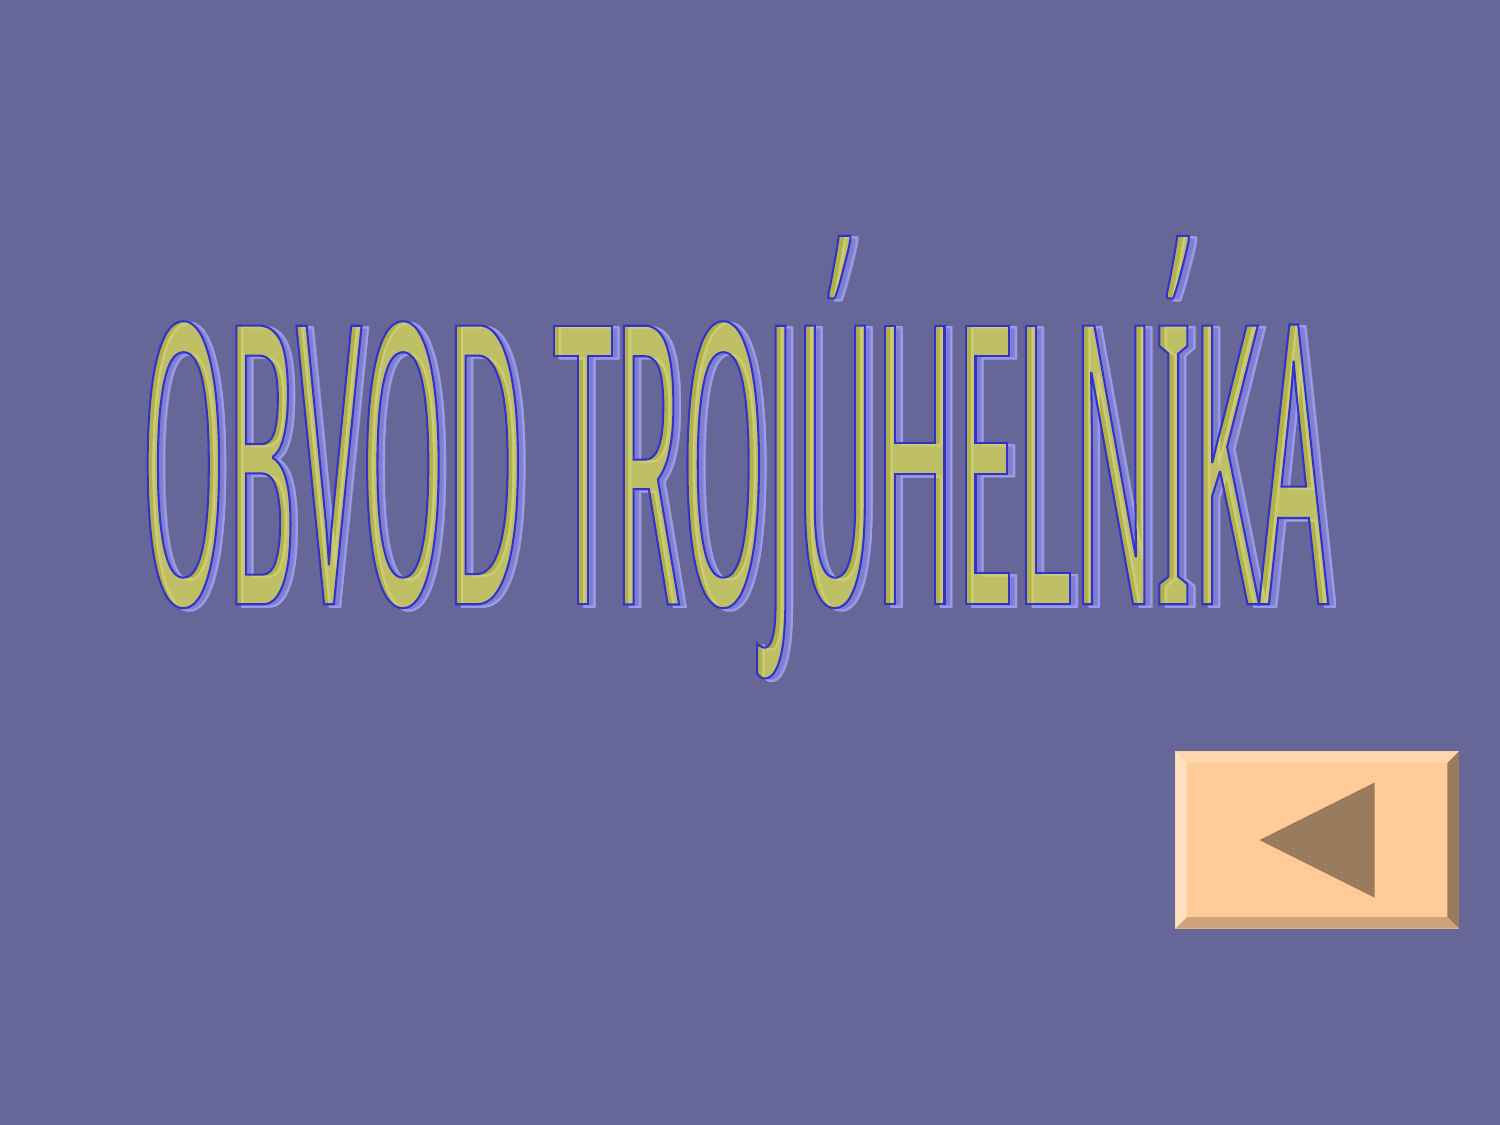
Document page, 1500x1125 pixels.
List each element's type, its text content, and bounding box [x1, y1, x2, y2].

text_box OBVOD TROJÚHELNÍKA [623, 325, 680, 605]
text_box OBVOD TROJÚHELNÍKA [236, 325, 291, 605]
text_box OBVOD TROJÚHELNÍKA [147, 321, 220, 609]
text_box OBVOD TROJÚHELNÍKA [1026, 325, 1070, 605]
text_box OBVOD TROJÚHELNÍKA [1202, 324, 1329, 605]
text_box OBVOD TROJÚHELNÍKA [455, 325, 518, 605]
text_box [1176, 751, 1459, 929]
text_box OBVOD TROJÚHELNÍKA [757, 325, 786, 679]
text_box OBVOD TROJÚHELNÍKA [296, 325, 362, 605]
text_box OBVOD TROJÚHELNÍKA [828, 235, 851, 299]
text_box OBVOD TROJÚHELNÍKA [1159, 325, 1188, 605]
text_box OBVOD TROJÚHELNÍKA [965, 325, 1010, 605]
text_box OBVOD TROJÚHELNÍKA [1166, 235, 1189, 299]
text_box OBVOD TROJÚHELNÍKA [687, 321, 759, 609]
text_box OBVOD TROJÚHELNÍKA [367, 321, 439, 609]
text_box OBVOD TROJÚHELNÍKA [553, 325, 613, 605]
text_box OBVOD TROJÚHELNÍKA [1083, 325, 1145, 605]
text_box OBVOD TROJÚHELNÍKA [885, 325, 945, 605]
text_box OBVOD TROJÚHELNÍKA [805, 325, 865, 609]
